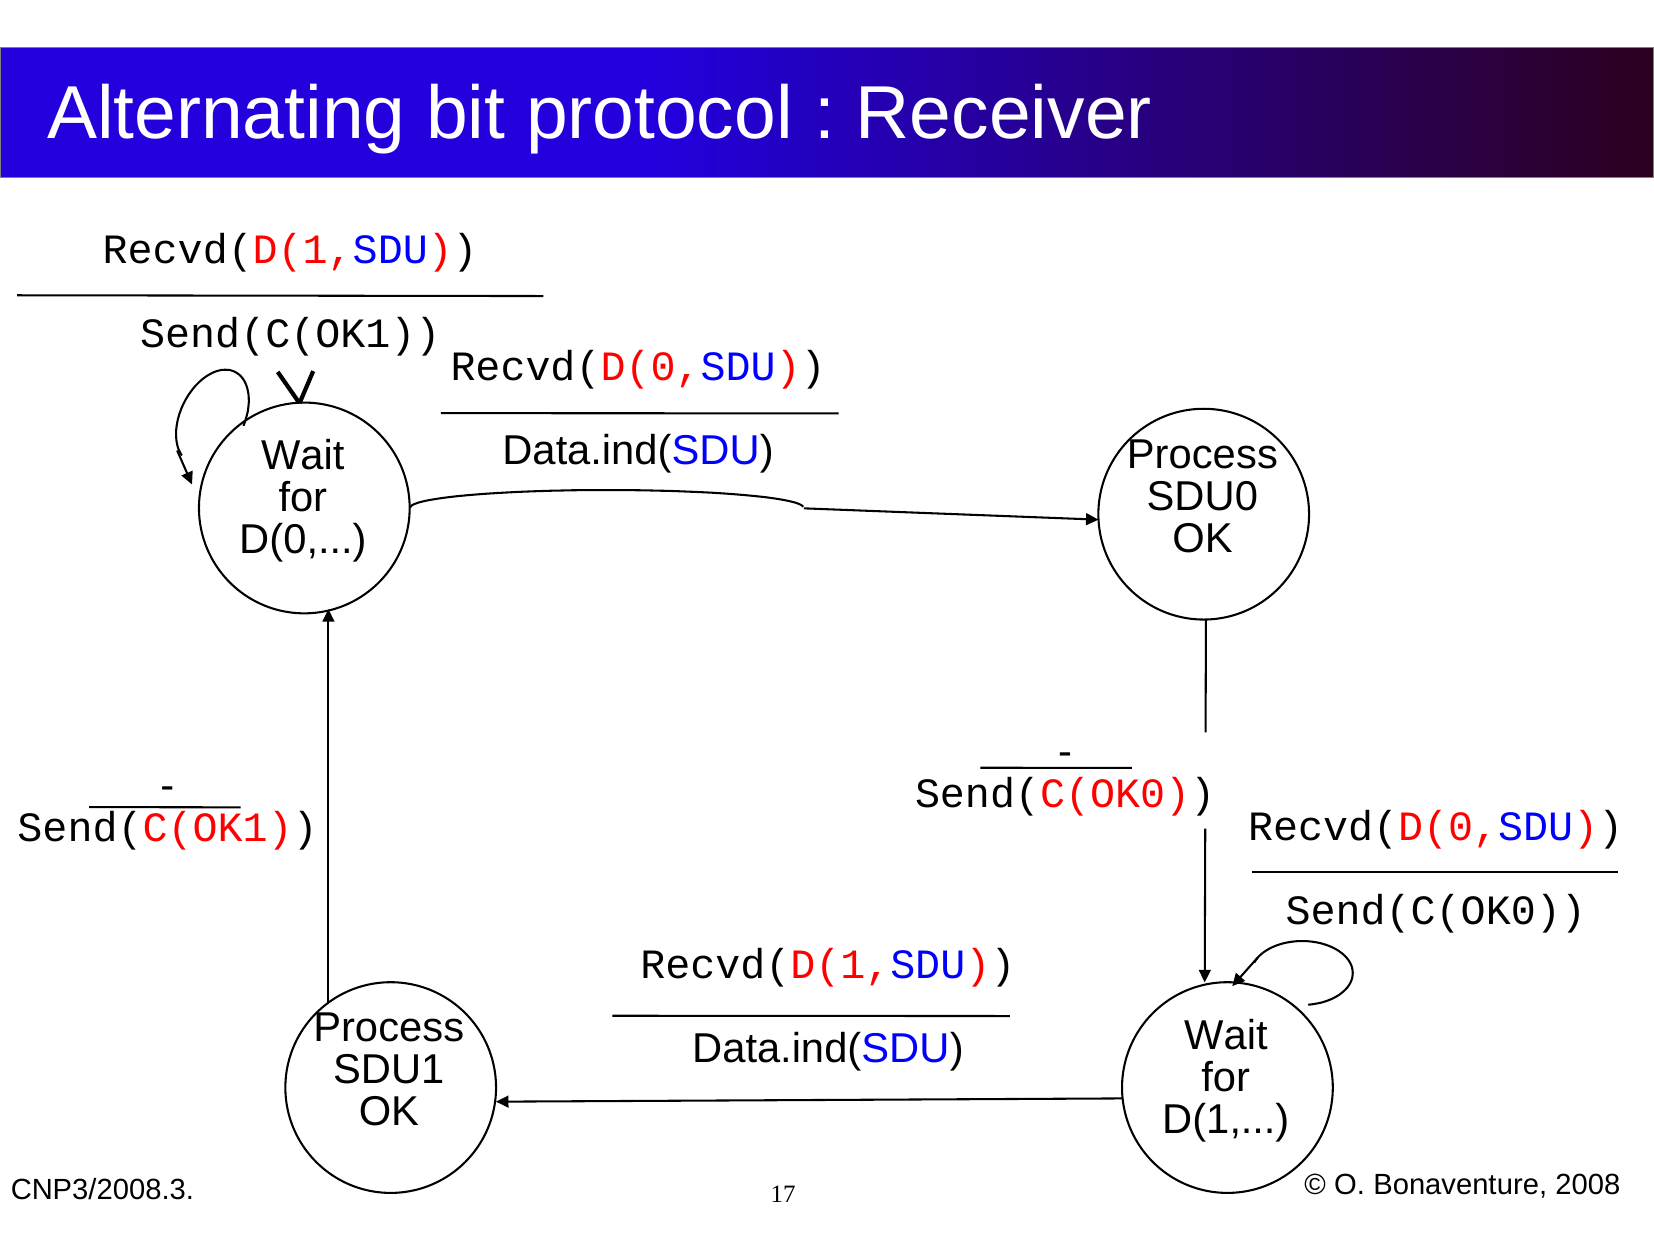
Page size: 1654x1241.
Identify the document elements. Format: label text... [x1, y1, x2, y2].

text_box Process SDU1 OK [313, 1008, 465, 1135]
text_box Recvd(D(1,SDU)) Send(C(OK1)) [102, 229, 478, 294]
title Alternating bit protocol : Receiver [47, 6, 1477, 225]
text_box Recvd(D(1,SDU)) Data.ind(SDU) [640, 944, 1016, 1071]
text_box [555, 944, 1102, 1090]
text_box © O. Bonaventure, 2008 [1304, 1170, 1622, 1201]
text_box Wait for D(1,...) [1162, 1015, 1290, 1142]
text_box Recvd(D(1,SDU)) Send(C(OK1)) [102, 297, 478, 356]
text_box Recvd(D(0,SDU)) Data.ind(SDU) [450, 346, 826, 473]
text_box CNP3/2008.3. [10, 1176, 263, 1212]
text_box Recvd(D(0,SDU)) Send(C(OK0)) [1248, 807, 1624, 934]
text_box Wait for D(0,...) [239, 435, 367, 562]
text_box - Send(C(OK0)) [915, 732, 1216, 817]
text_box - Send(C(OK1)) [17, 765, 318, 850]
text_box Process SDU0 OK [1126, 434, 1279, 561]
text_box [909, 732, 1222, 829]
text_box [11, 765, 324, 863]
